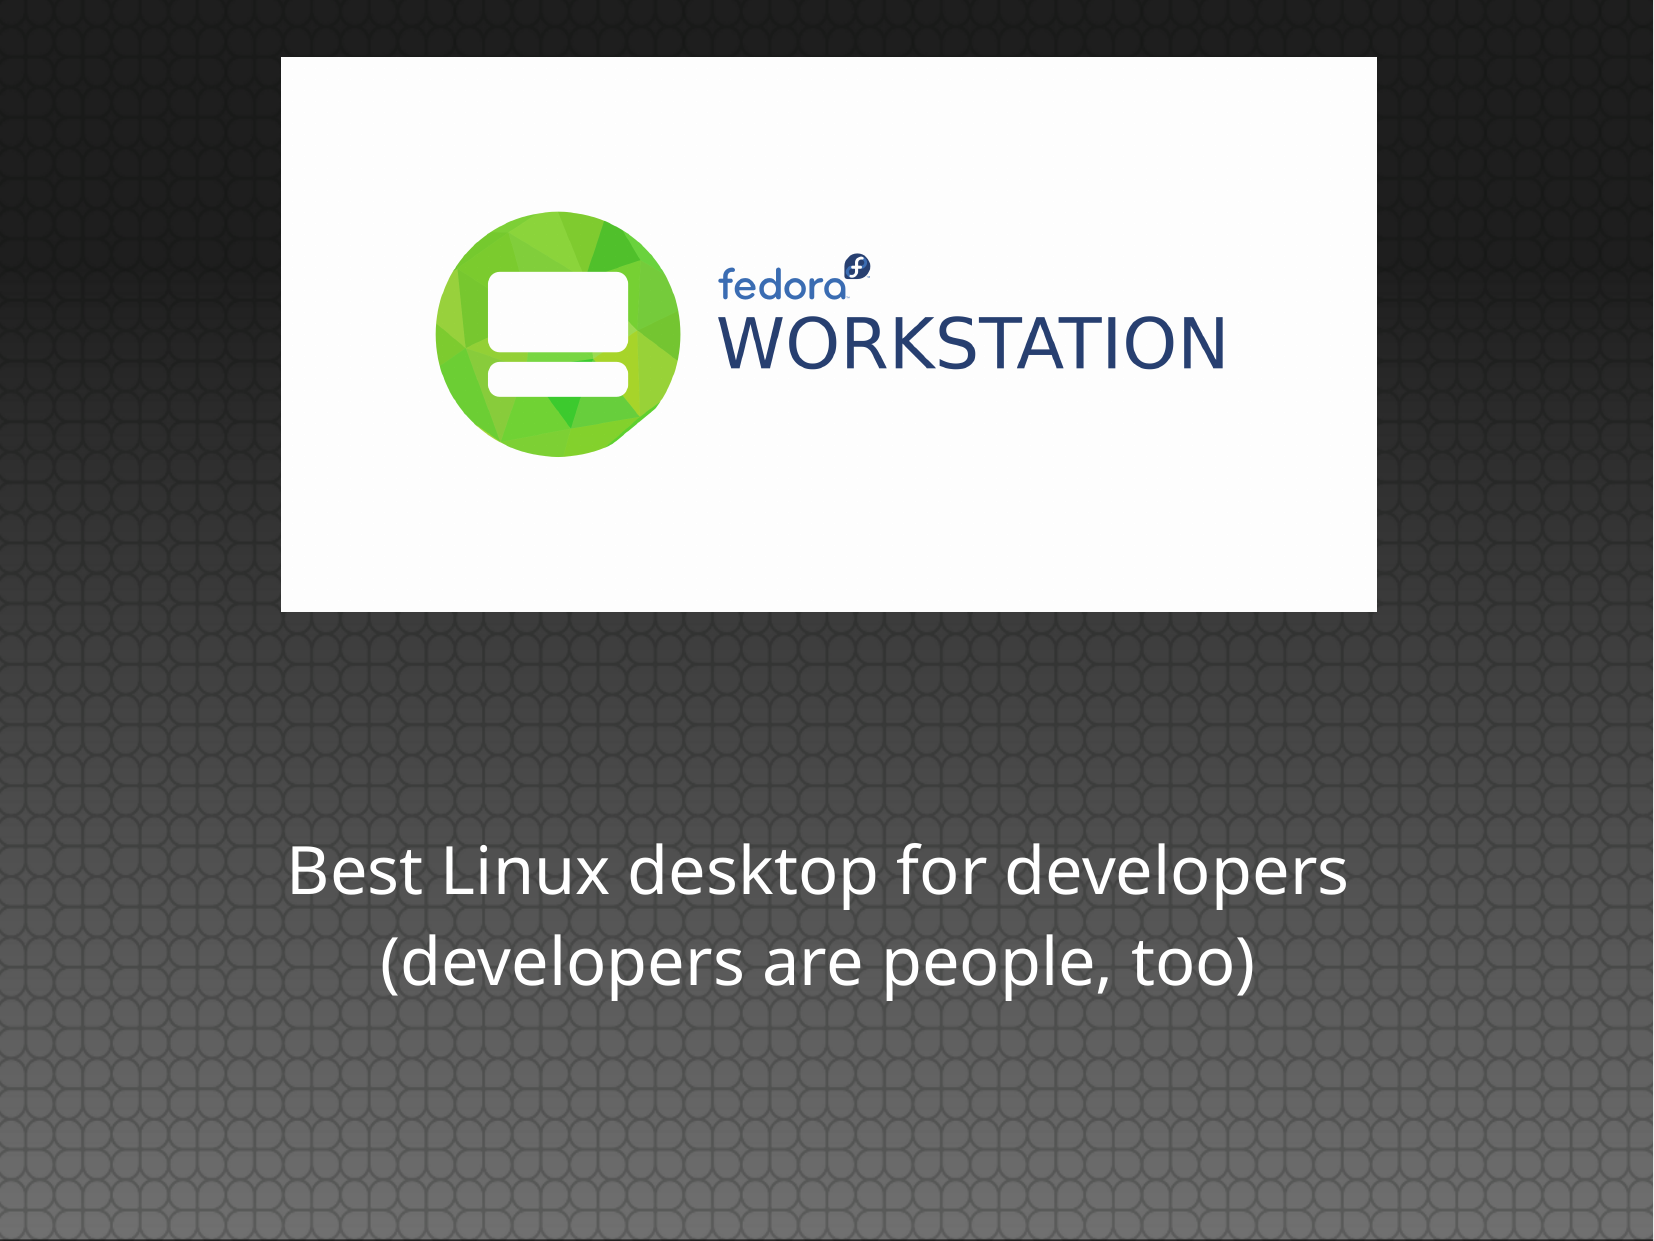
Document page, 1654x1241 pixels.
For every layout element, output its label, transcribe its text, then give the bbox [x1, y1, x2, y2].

picture [0, 0, 1654, 1241]
subtitle Best Linux desktop for developers (developers are people, too) [74, 525, 1563, 1241]
